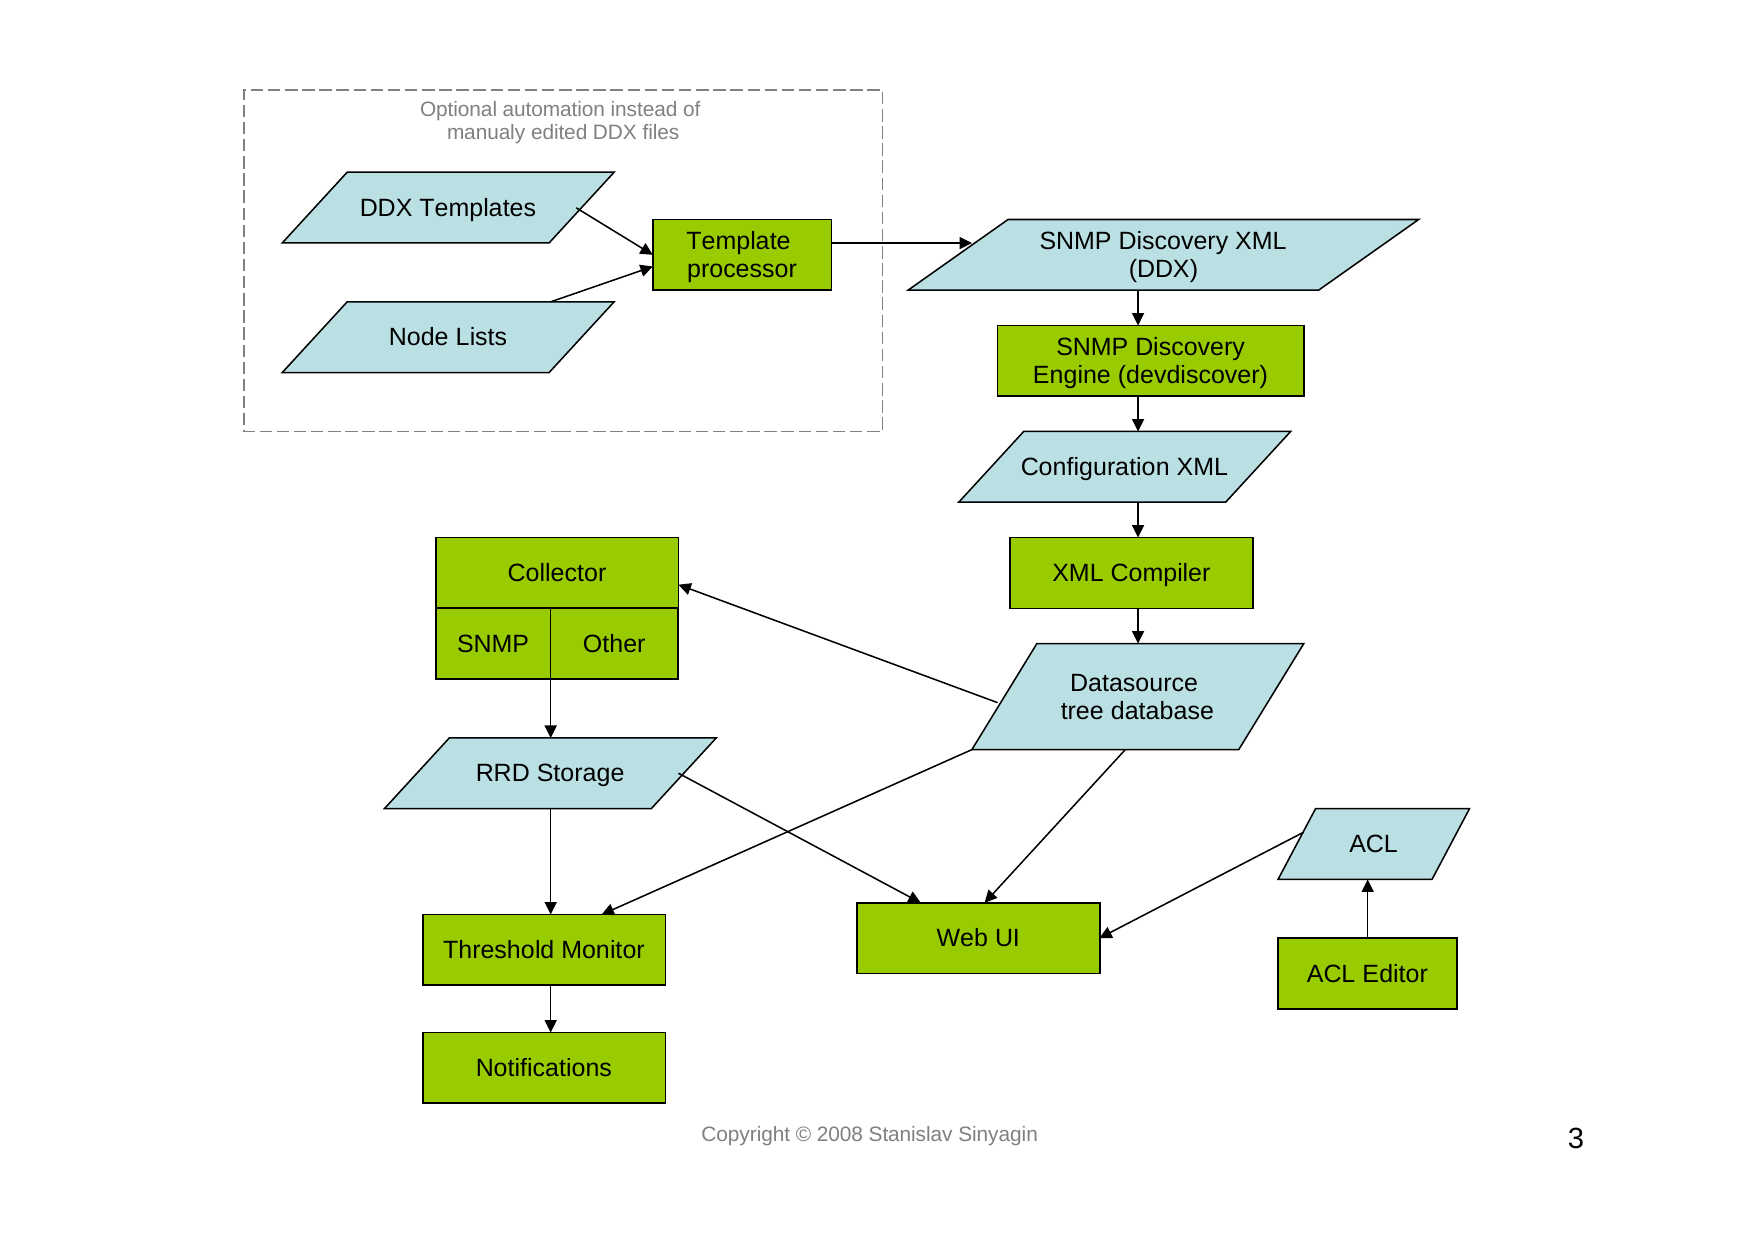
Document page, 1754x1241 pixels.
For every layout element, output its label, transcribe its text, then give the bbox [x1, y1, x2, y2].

text_box Web UI [857, 902, 1100, 974]
text_box Notifications [422, 1032, 666, 1104]
text_box SNMP Discovery Engine (devdiscover) [997, 325, 1304, 397]
text_box Optional automation instead of manualy edited DDX files [244, 89, 883, 432]
text_box XML Compiler [1010, 537, 1253, 609]
text_box ACL [1278, 808, 1470, 880]
text_box ACL Editor [1278, 938, 1457, 1009]
text_box SNMP Discovery XML (DDX) [908, 219, 1419, 291]
text_box Datasource tree database [972, 643, 1304, 750]
text_box Collector [435, 537, 679, 608]
text_box Other [550, 608, 679, 679]
text_box RRD Storage [384, 737, 717, 809]
text_box Configuration XML [958, 431, 1291, 503]
text_box SNMP [435, 608, 550, 679]
text_box Threshold Monitor [422, 914, 666, 986]
